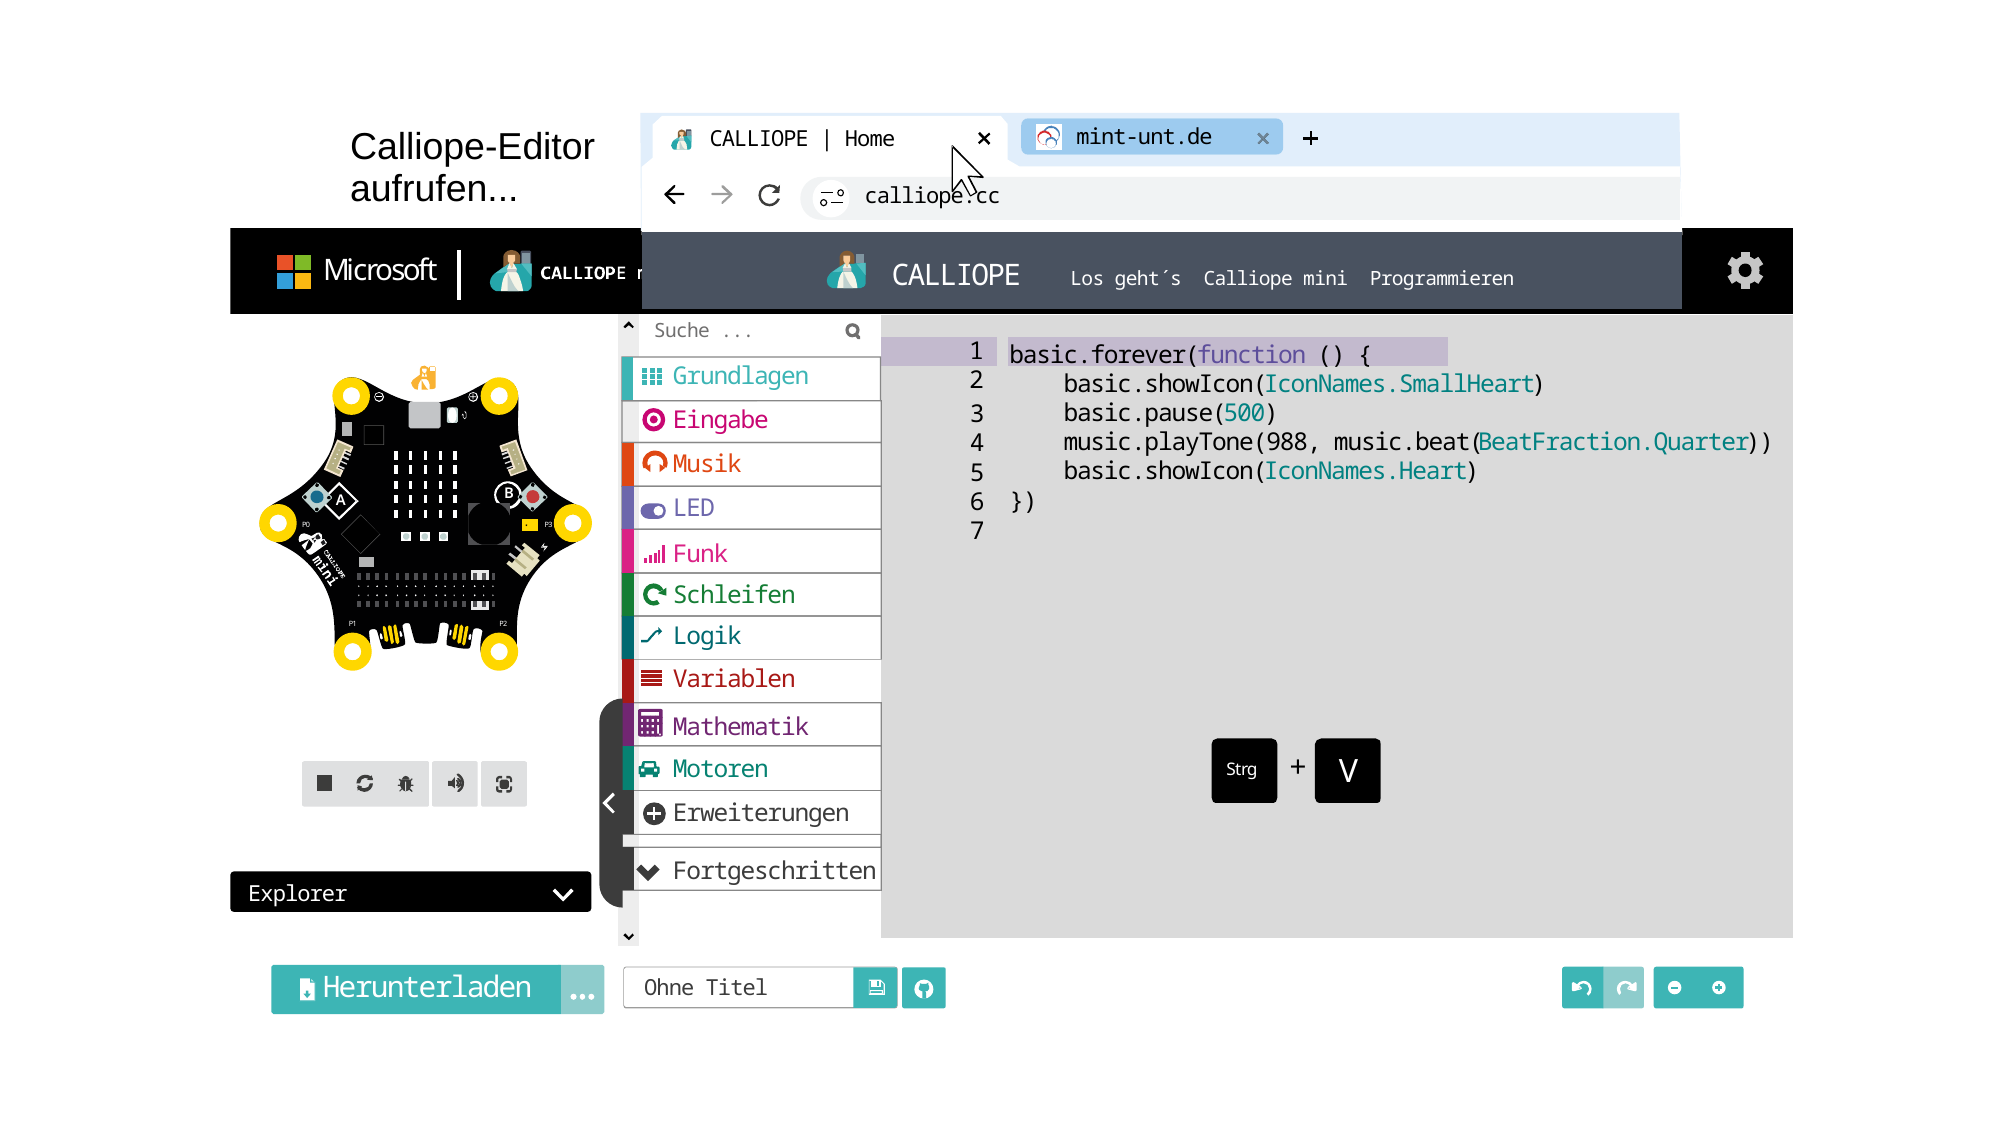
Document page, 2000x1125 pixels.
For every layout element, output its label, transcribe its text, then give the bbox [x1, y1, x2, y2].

picture [230, 112, 1794, 1015]
text_box Calliope-Editor aufrufen... [335, 117, 611, 217]
